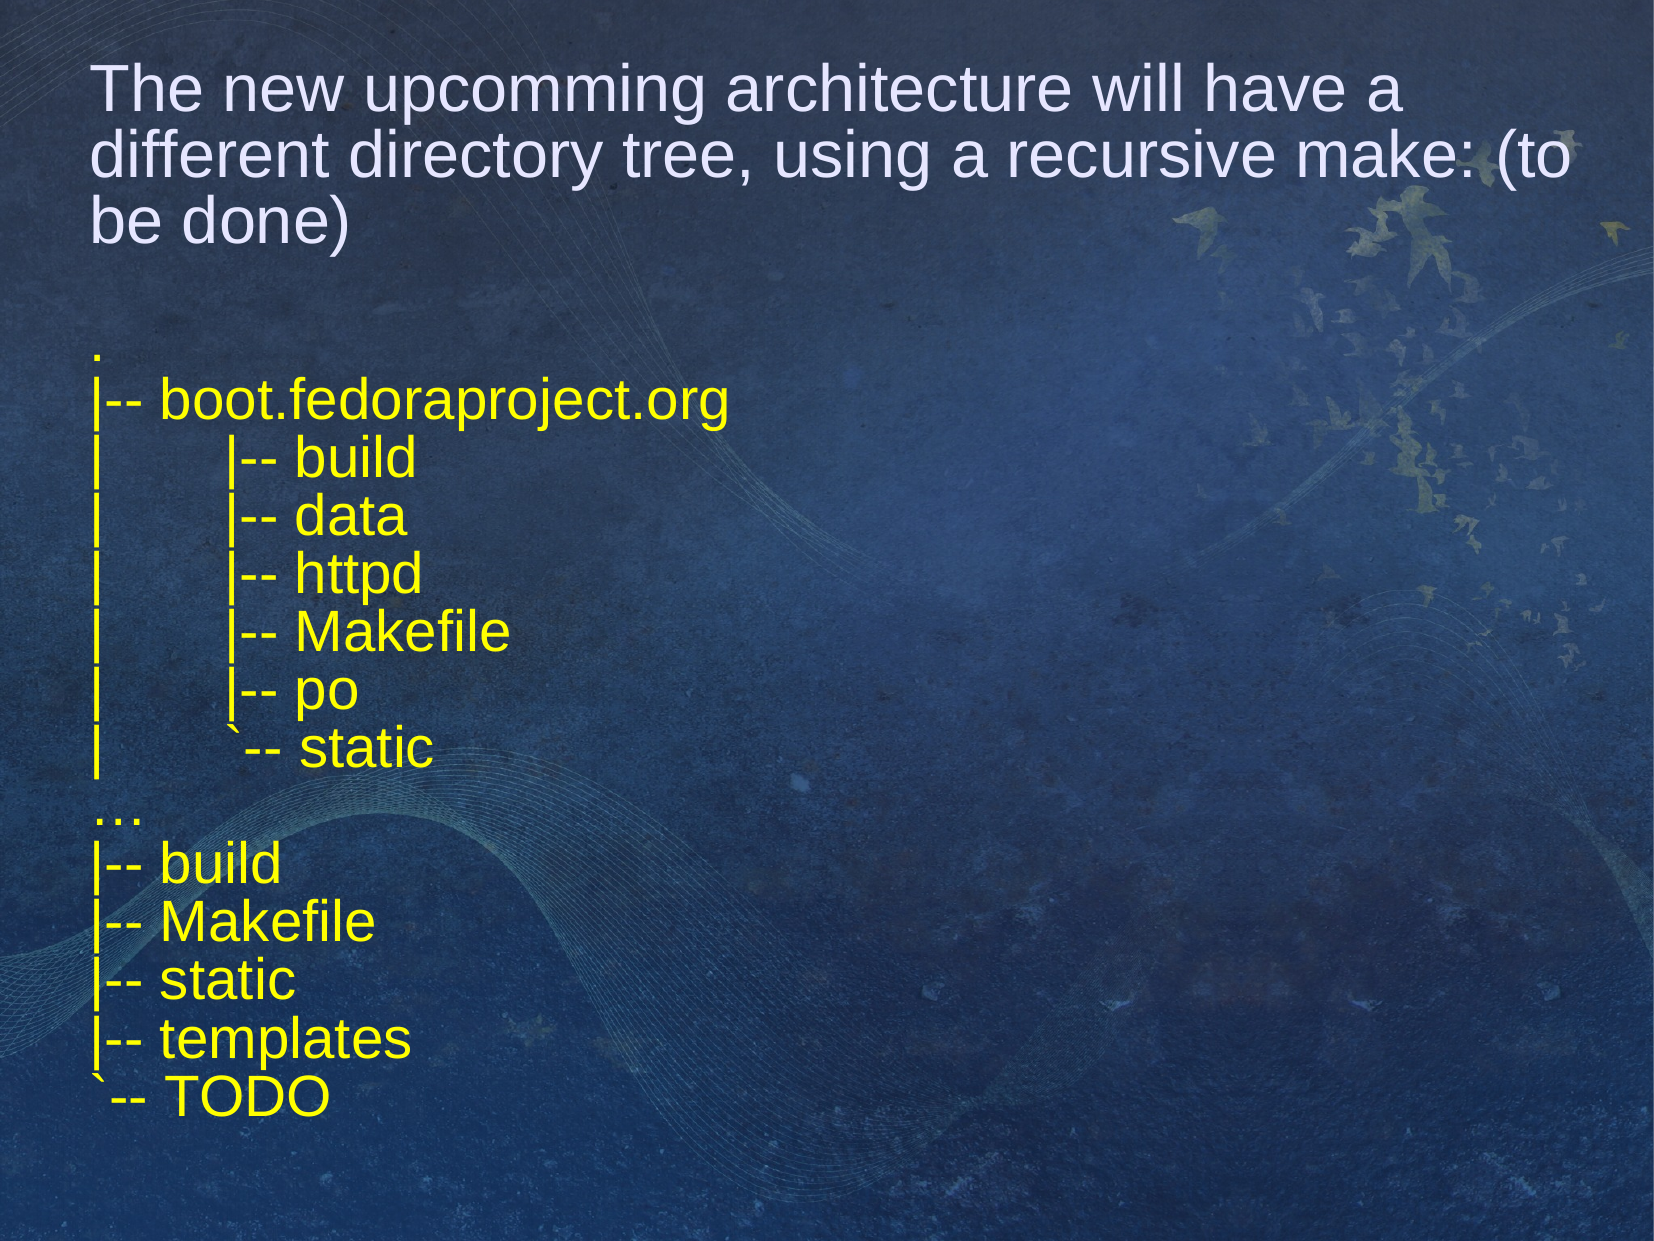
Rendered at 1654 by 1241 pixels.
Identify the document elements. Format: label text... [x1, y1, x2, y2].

text_box The new upcomming architecture will have a different directory tree, using a recursive make: (to be done) . |-- boot.fedoraproject.org | |-- build | |-- data | |-- httpd | |-- Makefile | |-- po | `-- static … |-- build |-- Makefile |-- static |-- templates `-- TODO [89, 53, 1619, 1128]
picture [0, 0, 1654, 1241]
